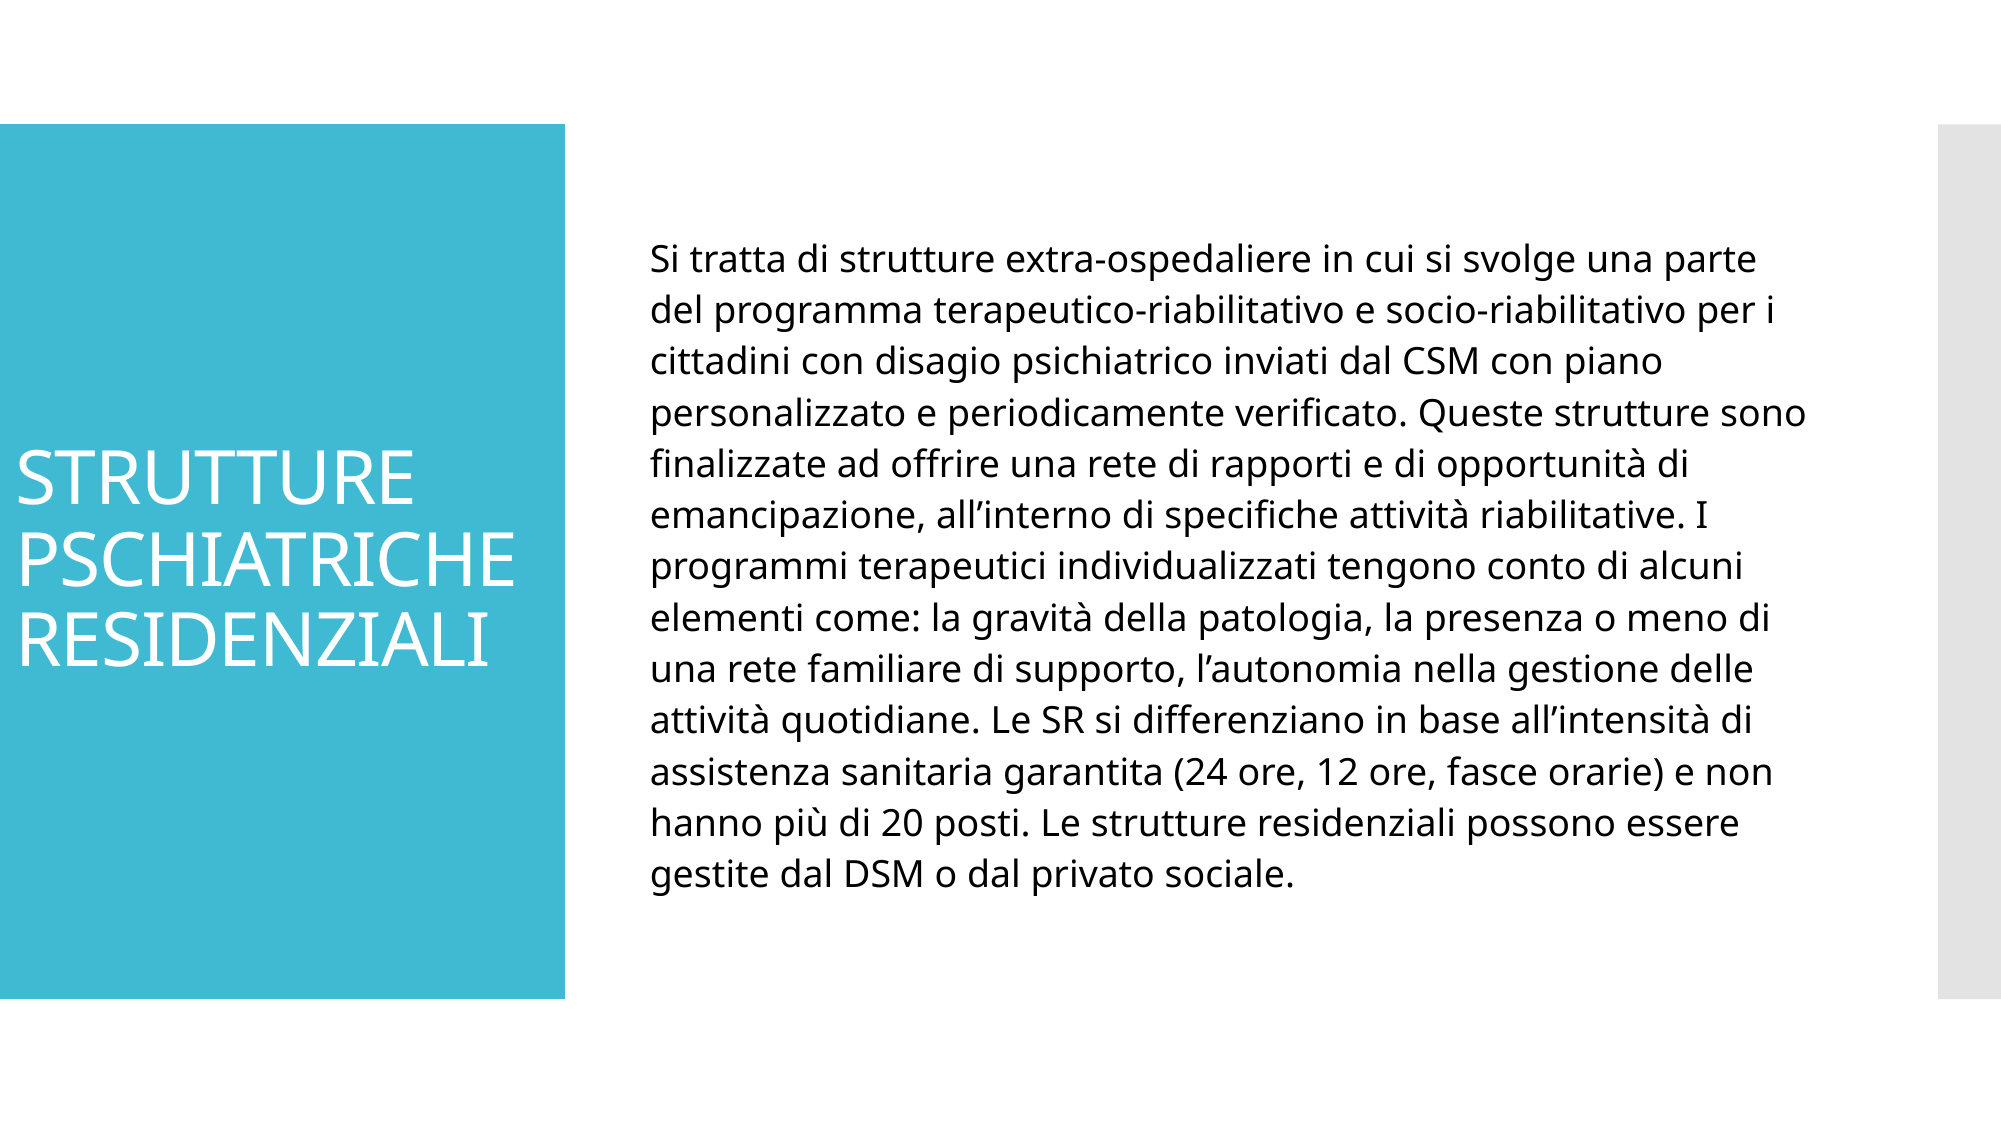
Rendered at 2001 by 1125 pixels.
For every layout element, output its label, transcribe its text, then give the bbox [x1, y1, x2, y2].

list Si tratta di strutture extra-ospedaliere in cui si svolge una parte del programma terapeutico-riabilitativo e socio-riabilitativo per i cittadini con disagio psichiatrico inviati dal CSM con piano personalizzato e periodicamente verificato. Queste strutture sono finalizzate ad offrire una rete di rapporti e di opportunità di emancipazione, all’interno di specifiche attività riabilitative. I programmi terapeutici individualizzati tengono conto di alcuni elementi come: la gravità della patologia, la presenza o meno di una rete familiare di supporto, l’autonomia nella gestione delle attività quotidiane. Le SR si differenziano in base all’intensità di assistenza sanitaria garantita (24 ore, 12 ore, fasce orarie) e non hanno più di 20 posti. Le strutture residenziali possono essere gestite dal DSM o dal privato sociale. [634, 141, 1835, 982]
title STRUTTURE PSCHIATRICHE RESIDENZIALI [0, 184, 591, 940]
